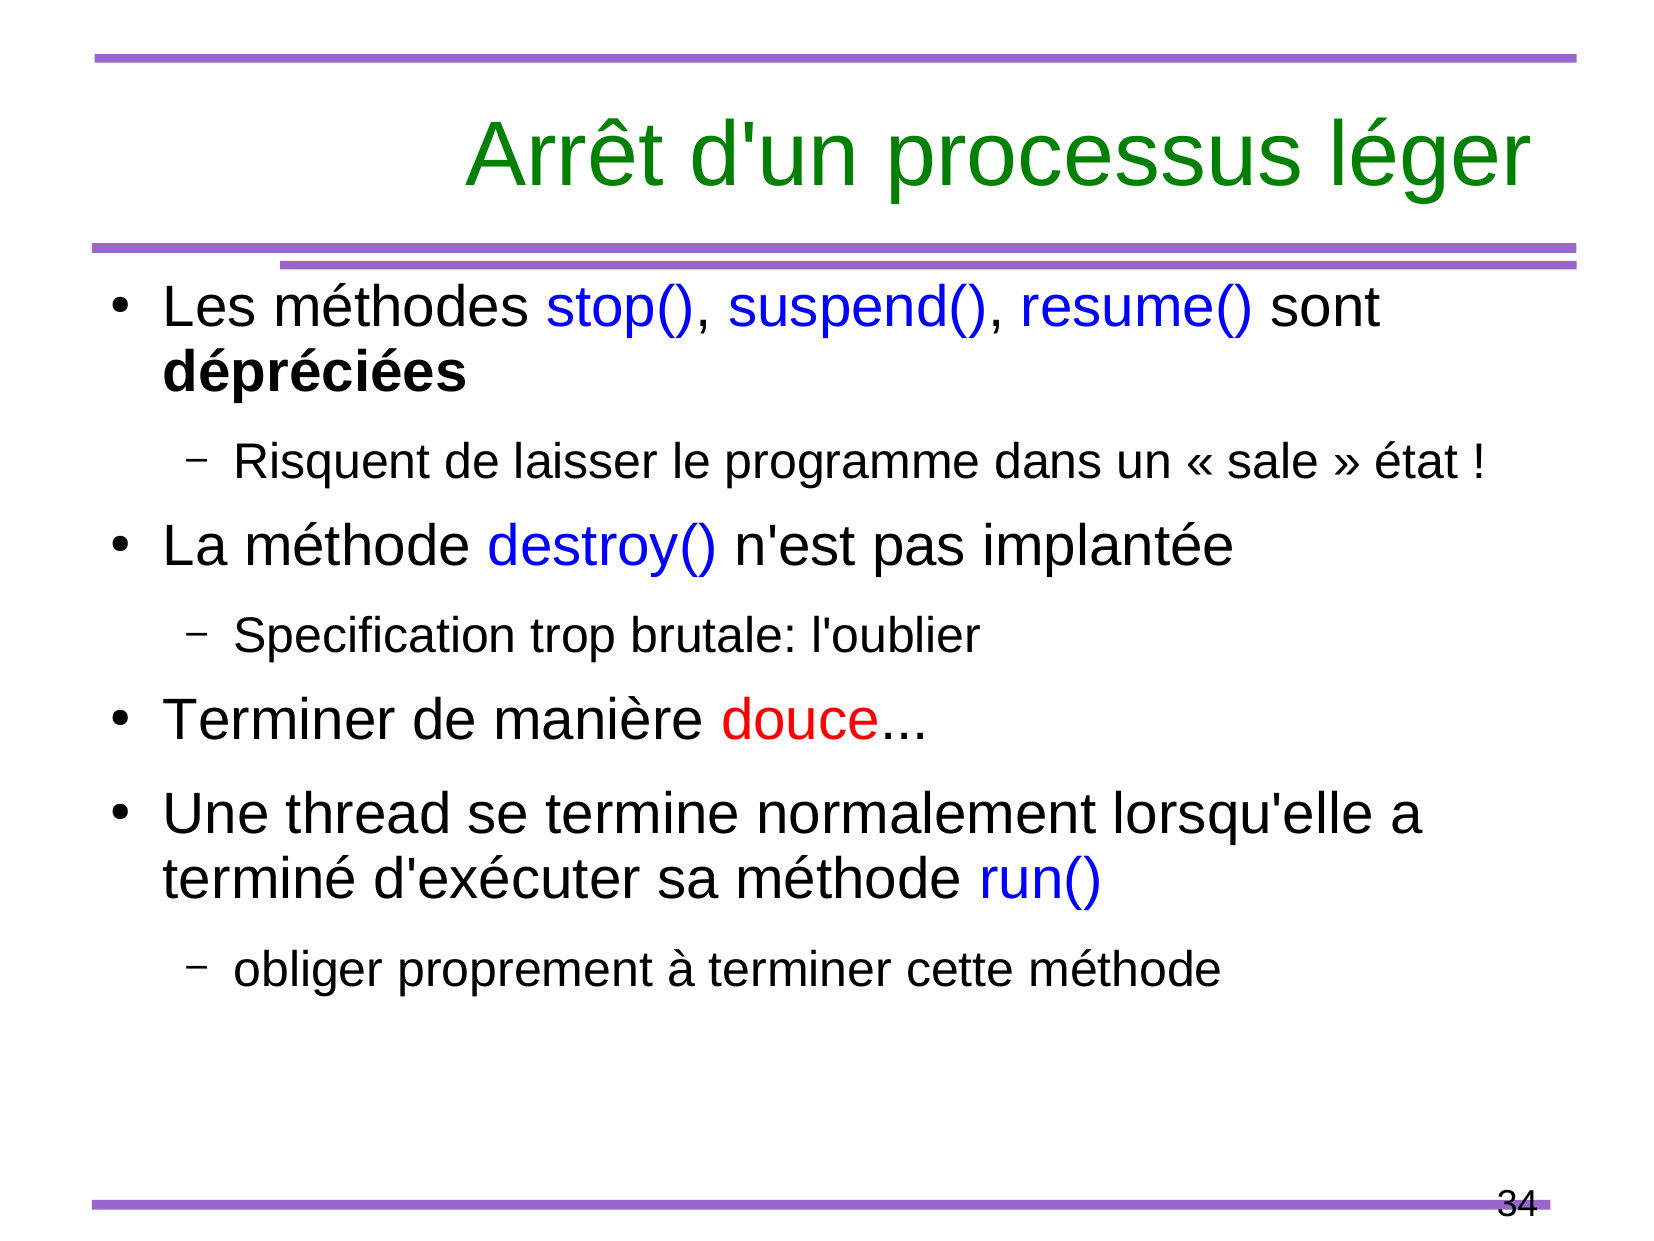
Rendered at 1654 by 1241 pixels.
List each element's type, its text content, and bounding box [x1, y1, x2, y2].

list Les méthodes stop(), suspend(), resume() sont dépréciées Risquent de laisser le programme dans un « sale » état ! La méthode destroy() n'est pas implantée Specification trop brutale: l'oublier Terminer de manière douce... Une thread se termine normalement lorsqu'elle a terminé d'exécuter sa méthode run() obliger proprement à terminer cette méthode [92, 273, 1563, 1122]
title Arrêt d'un processus léger [121, 49, 1534, 257]
